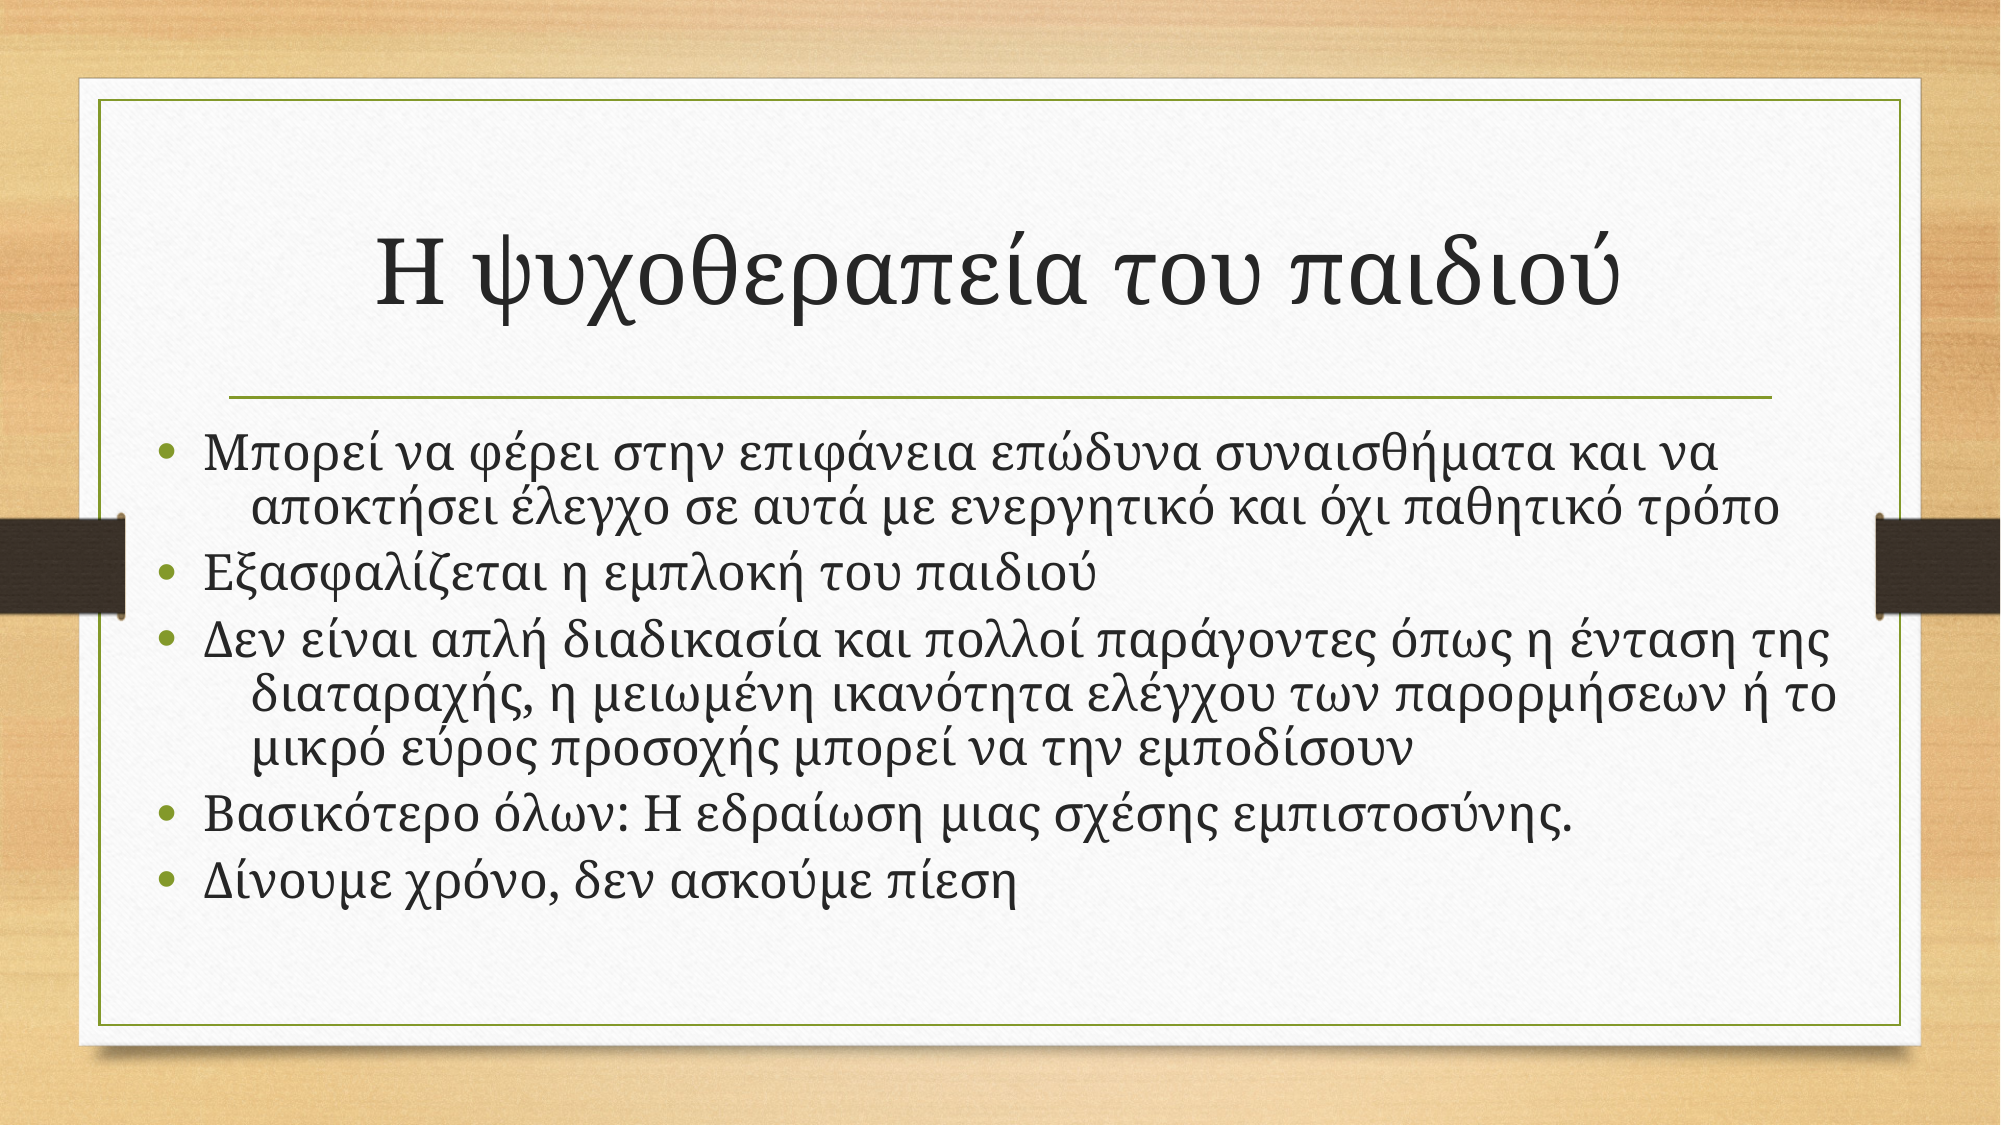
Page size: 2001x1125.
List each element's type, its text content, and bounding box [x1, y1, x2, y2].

list Μπορεί να φέρει στην επιφάνεια επώδυνα συναισθήματα και να αποκτήσει έλεγχο σε αυτά με ενεργητικό και όχι παθητικό τρόπο Εξασφαλίζεται η εμπλοκή του παιδιού Δεν είναι απλή διαδικασία και πολλοί παράγοντες όπως η ένταση της διαταραχής, η μειωμένη ικανότητα ελέγχου των παρορμήσεων ή το μικρό εύρος προσοχής μπορεί να την εμποδίσουν Βασικότερο όλων: Η εδραίωση μιας σχέσης εμπιστοσύνης. Δίνουμε χρόνο, δεν ασκούμε πίεση [141, 419, 1889, 1006]
title Η ψυχοθεραπεία του παιδιού [212, 161, 1788, 376]
